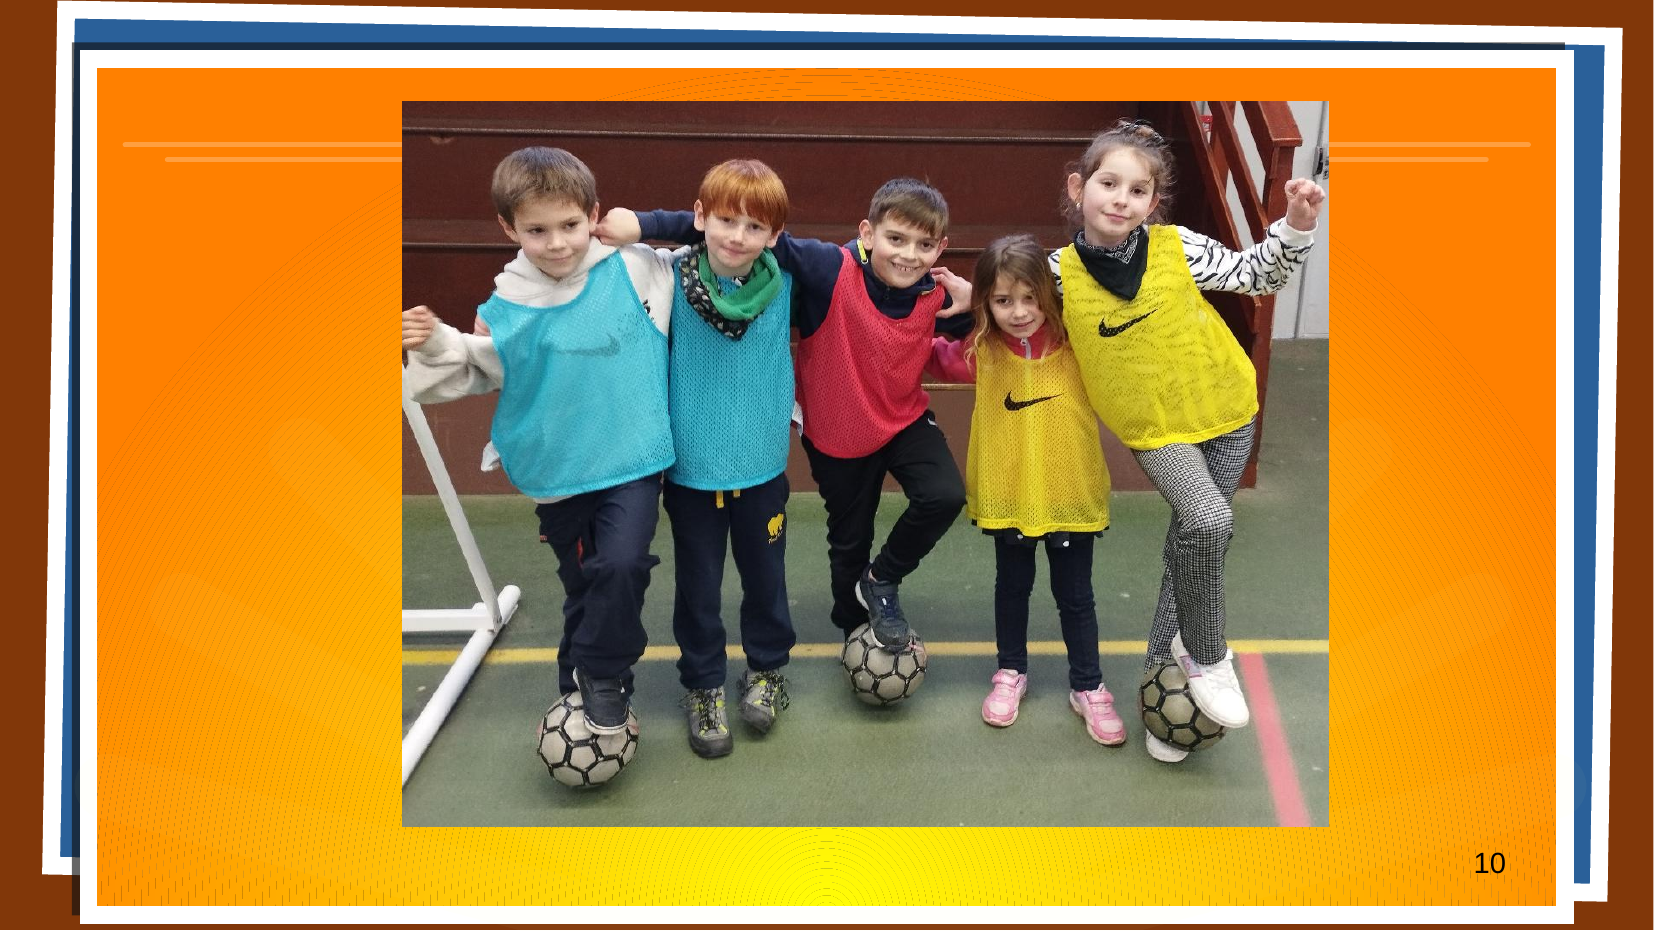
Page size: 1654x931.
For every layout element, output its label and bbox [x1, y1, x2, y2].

picture [402, 101, 1329, 827]
